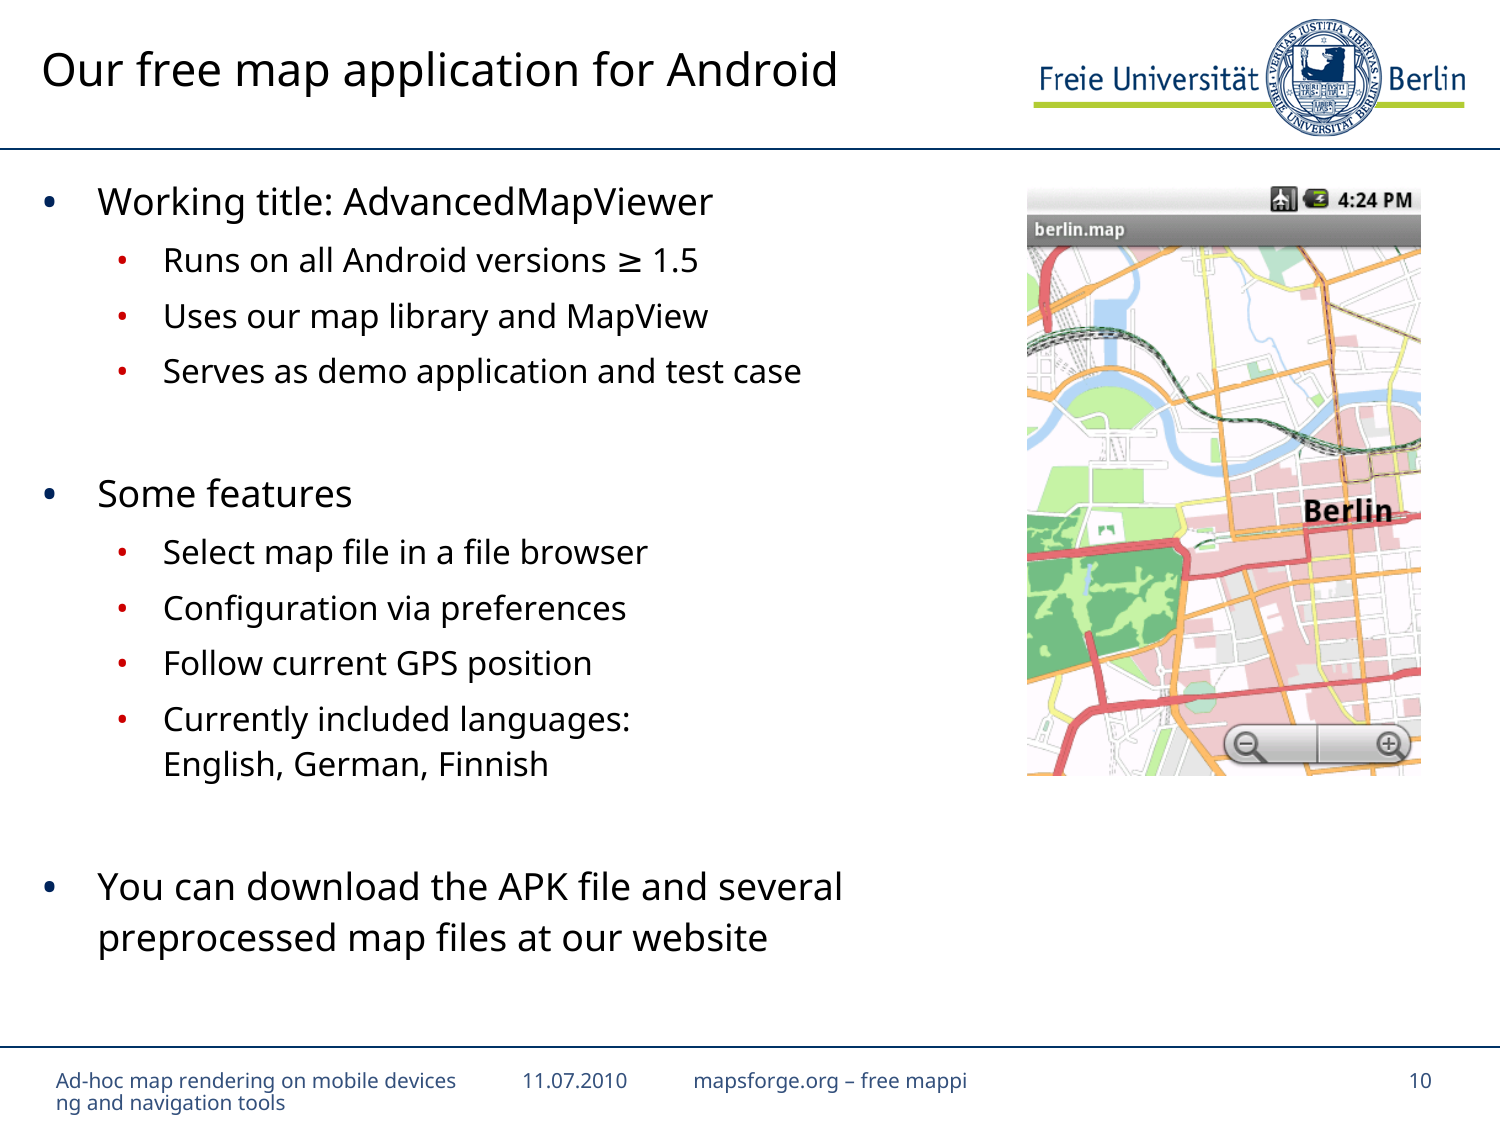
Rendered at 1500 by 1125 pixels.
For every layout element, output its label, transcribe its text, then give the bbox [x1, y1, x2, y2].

list Working title: AdvancedMapViewer Runs on all Android versions ≥ 1.5 Uses our map library and MapView Serves as demo application and test case Some features Select map file in a file browser Configuration via preferences Follow current GPS position Currently included languages: English, German, Finnish You can download the APK file and several preprocessed map files at our website [41, 175, 1447, 919]
picture [1027, 184, 1421, 776]
title Our free map application for Android [41, 0, 1016, 138]
picture [1033, 19, 1470, 137]
